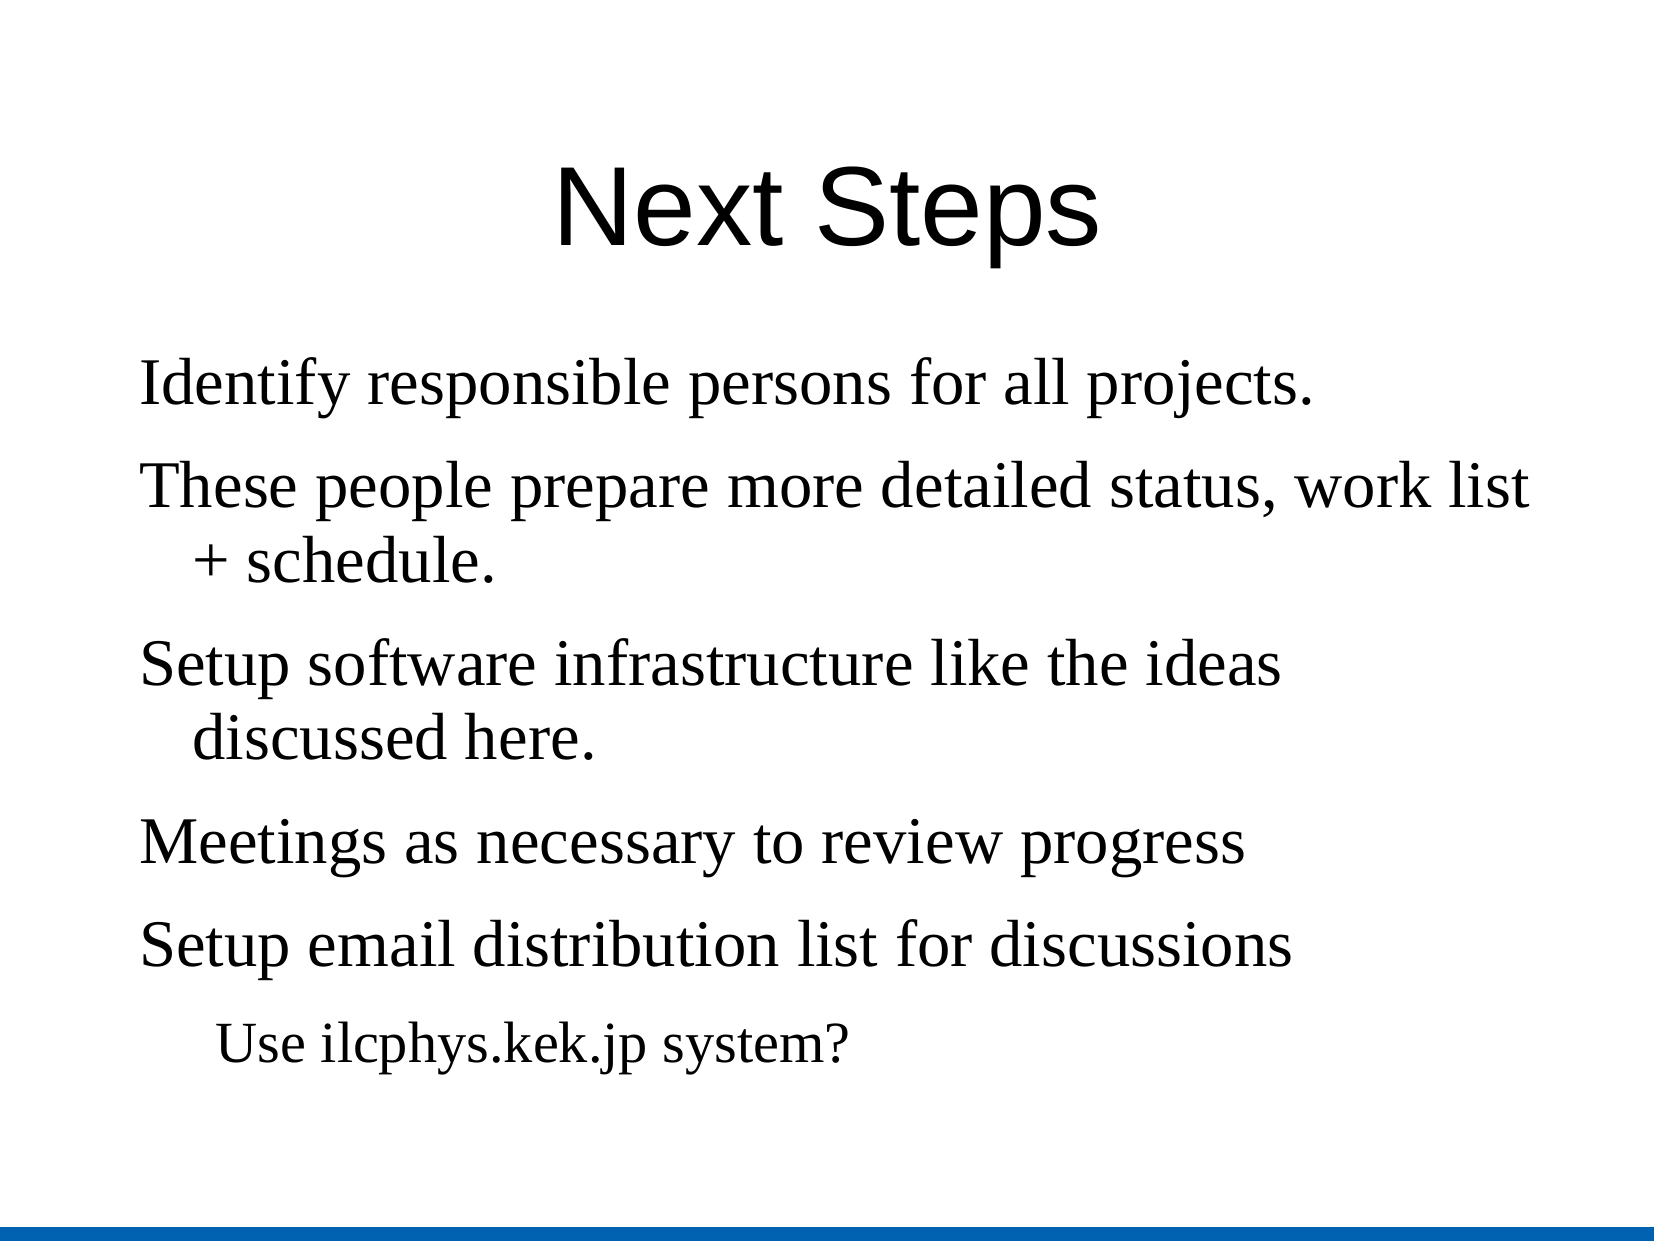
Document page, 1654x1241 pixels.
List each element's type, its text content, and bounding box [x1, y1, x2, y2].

list Identify responsible persons for all projects. These people prepare more detailed status, work list + schedule. Setup software infrastructure like the ideas discussed here. Meetings as necessary to review progress Setup email distribution list for discussions Use ilcphys.kek.jp system? [121, 344, 1533, 1129]
title Next Steps [121, 102, 1533, 311]
